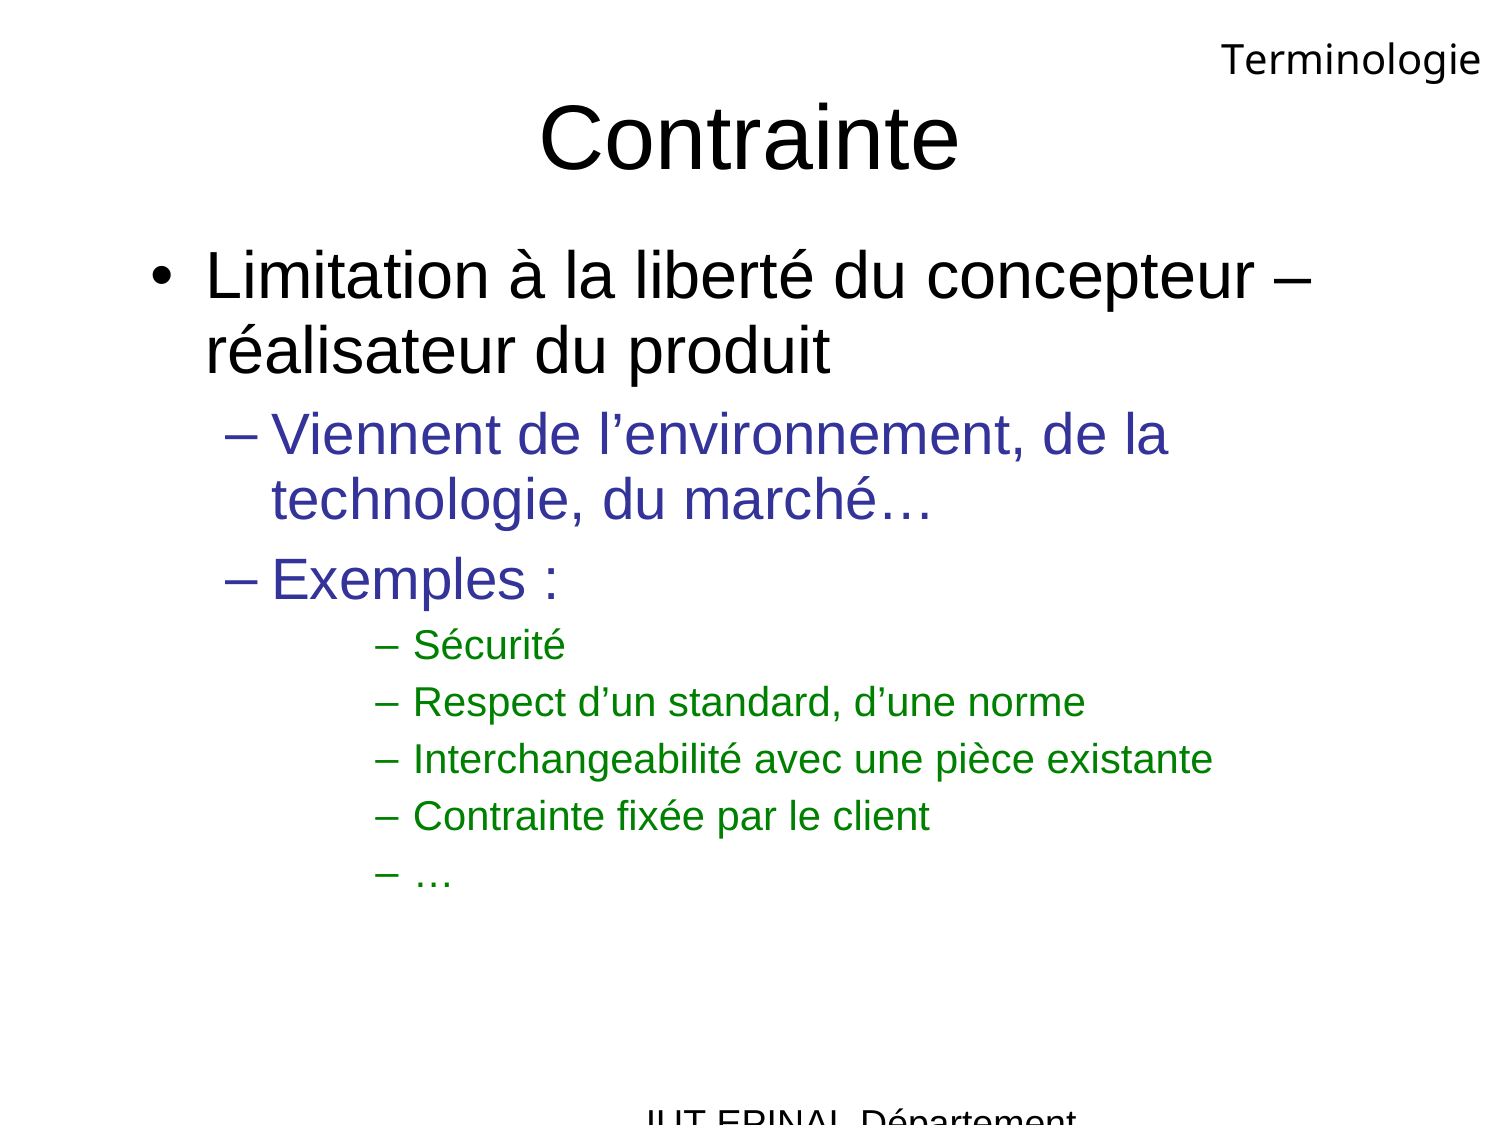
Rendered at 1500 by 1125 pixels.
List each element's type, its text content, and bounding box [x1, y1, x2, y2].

text_box Terminologie [1206, 24, 1498, 91]
title Contrainte [75, 45, 1426, 233]
list Limitation à la liberté du concepteur – réalisateur du produit Viennent de l’environnement, de la technologie, du marché… Exemples : Sécurité Respect d’un standard, d’une norme Interchangeabilité avec une pièce existante Contrainte fixée par le client … [135, 231, 1411, 1026]
